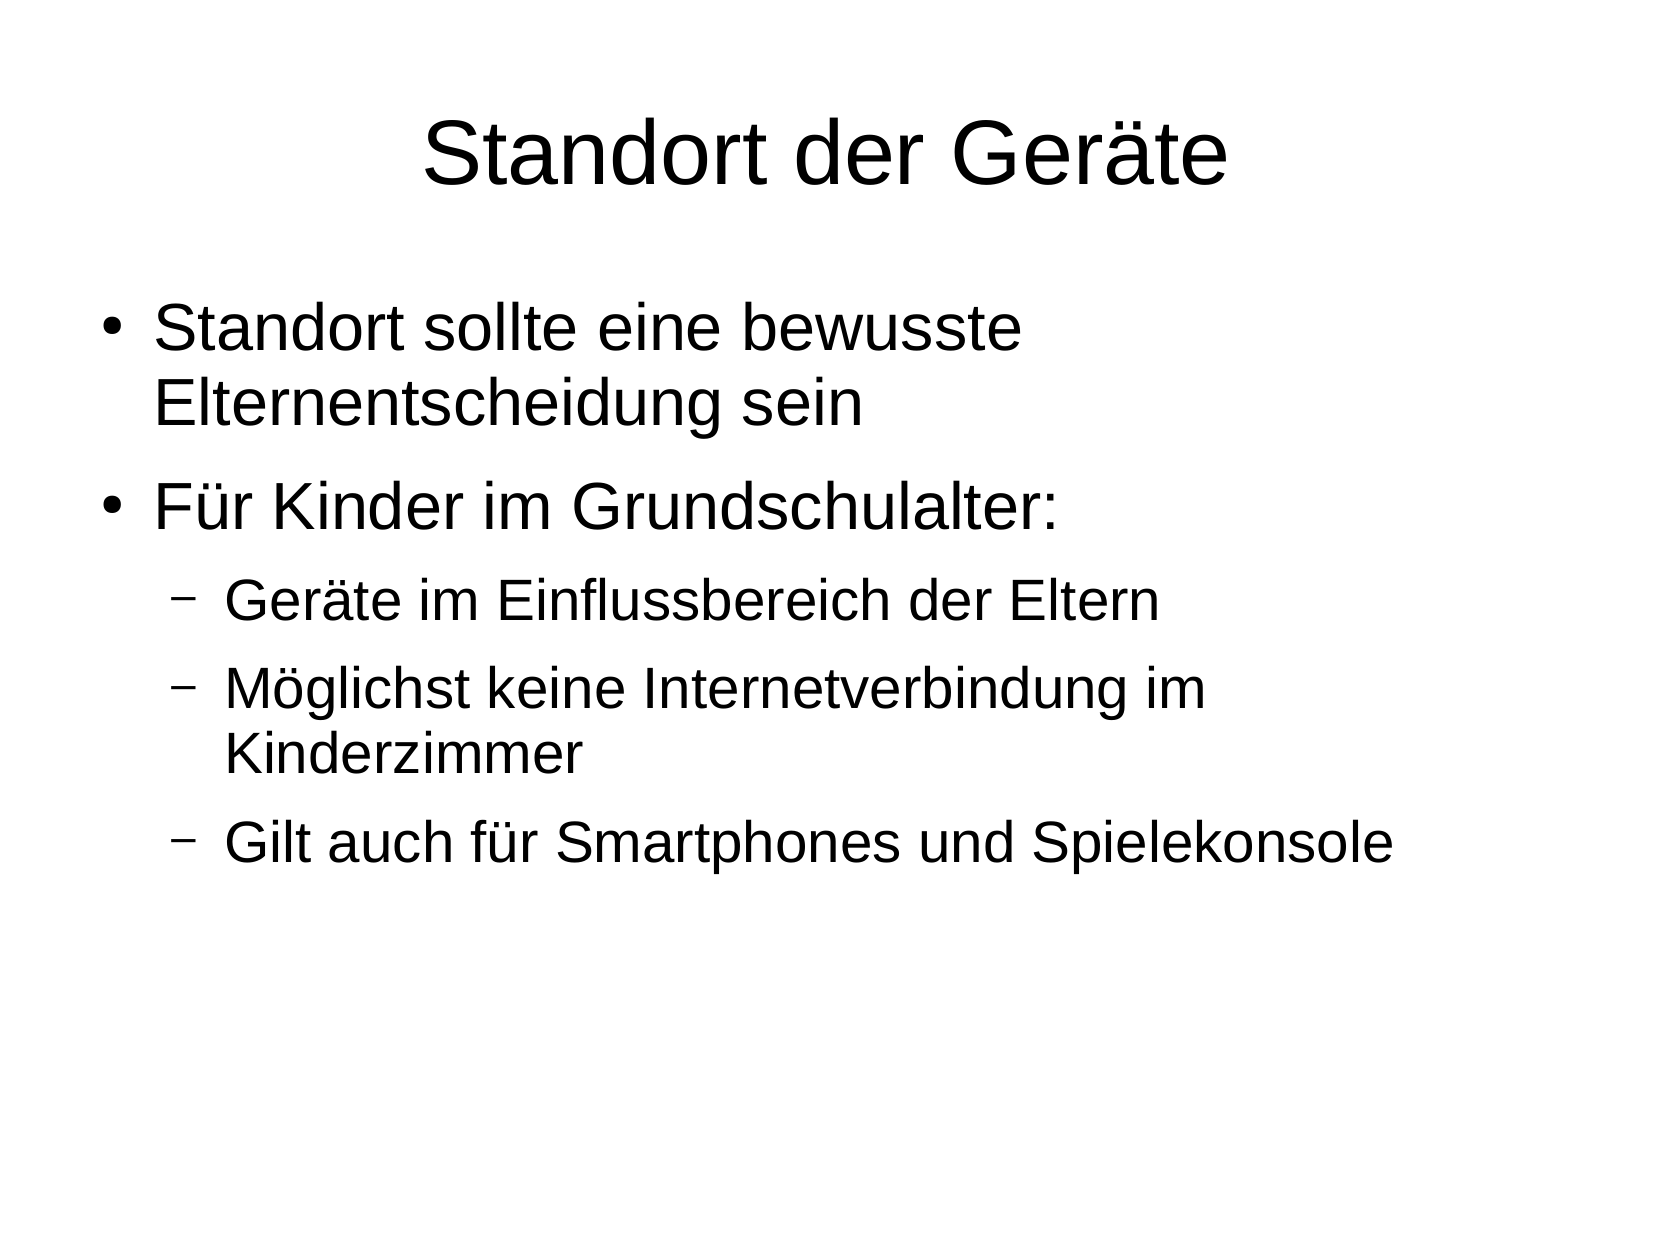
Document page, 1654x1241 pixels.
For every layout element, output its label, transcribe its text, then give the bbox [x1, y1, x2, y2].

title Standort der Geräte [82, 49, 1571, 257]
list Standort sollte eine bewusste Elternentscheidung sein Für Kinder im Grundschulalter: Geräte im Einflussbereich der Eltern Möglichst keine Internetverbindung im Kinderzimmer Gilt auch für Smartphones und Spielekonsole [82, 290, 1571, 1010]
